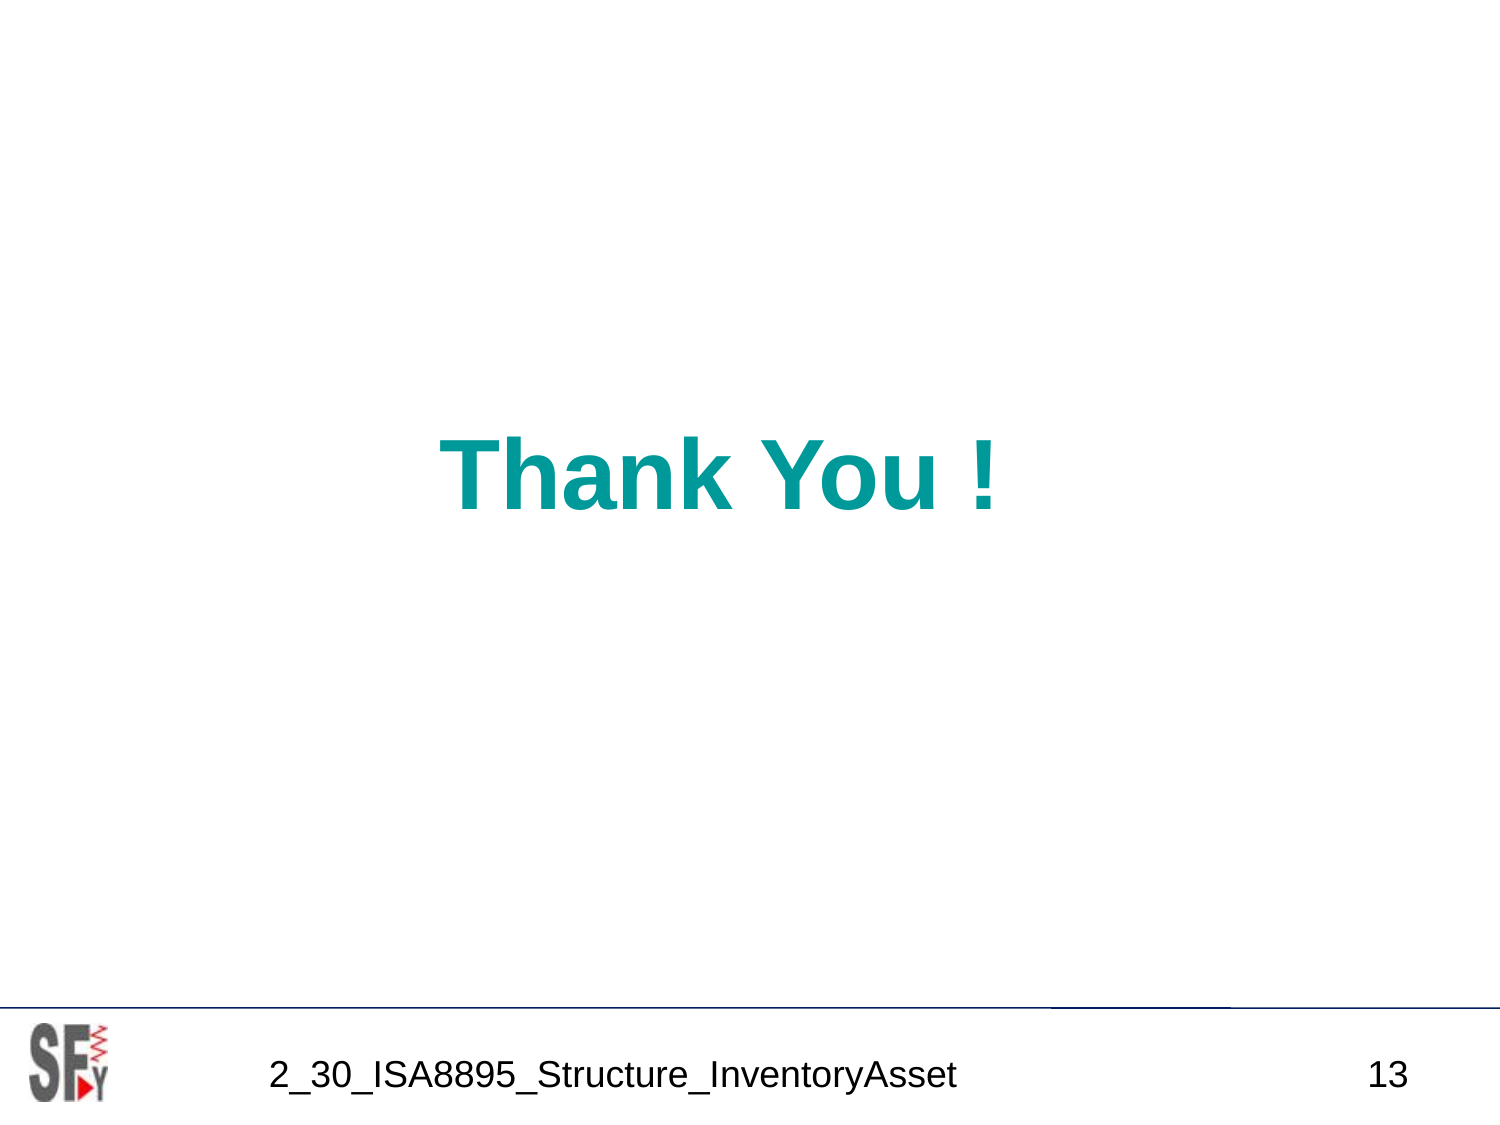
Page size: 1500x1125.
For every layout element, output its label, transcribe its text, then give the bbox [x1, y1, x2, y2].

picture [29, 1023, 108, 1102]
list Thank You ! [0, 409, 1442, 752]
footer 2_30_ISA8895_Structure_InventoryAsset [253, 1034, 1336, 1103]
slide_number <numéro> [1352, 1034, 1490, 1103]
